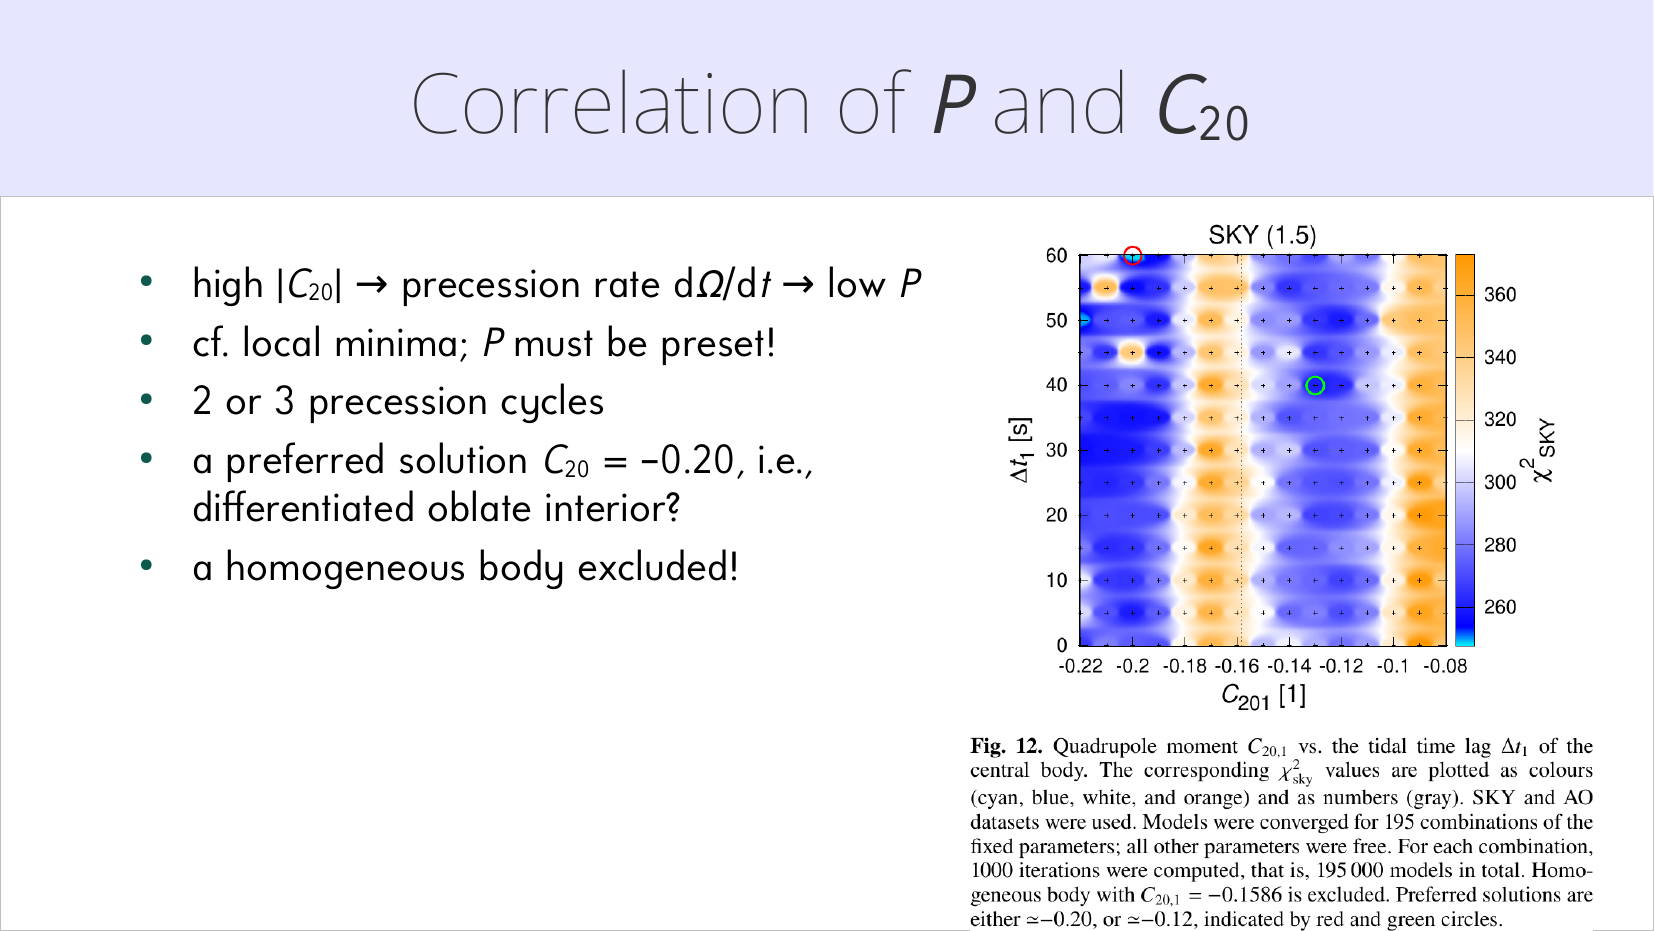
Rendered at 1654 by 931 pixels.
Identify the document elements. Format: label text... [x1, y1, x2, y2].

title Correlation of P and C20 [124, 23, 1537, 179]
picture [970, 224, 1593, 931]
list high |C20| → precession rate dΩ/dt → low P cf. local minima; P must be preset! 2 or 3 precession cycles a preferred solution C20 = −0.20, i.e., differentiated oblate interior? a homogeneous body excluded! [121, 258, 938, 798]
